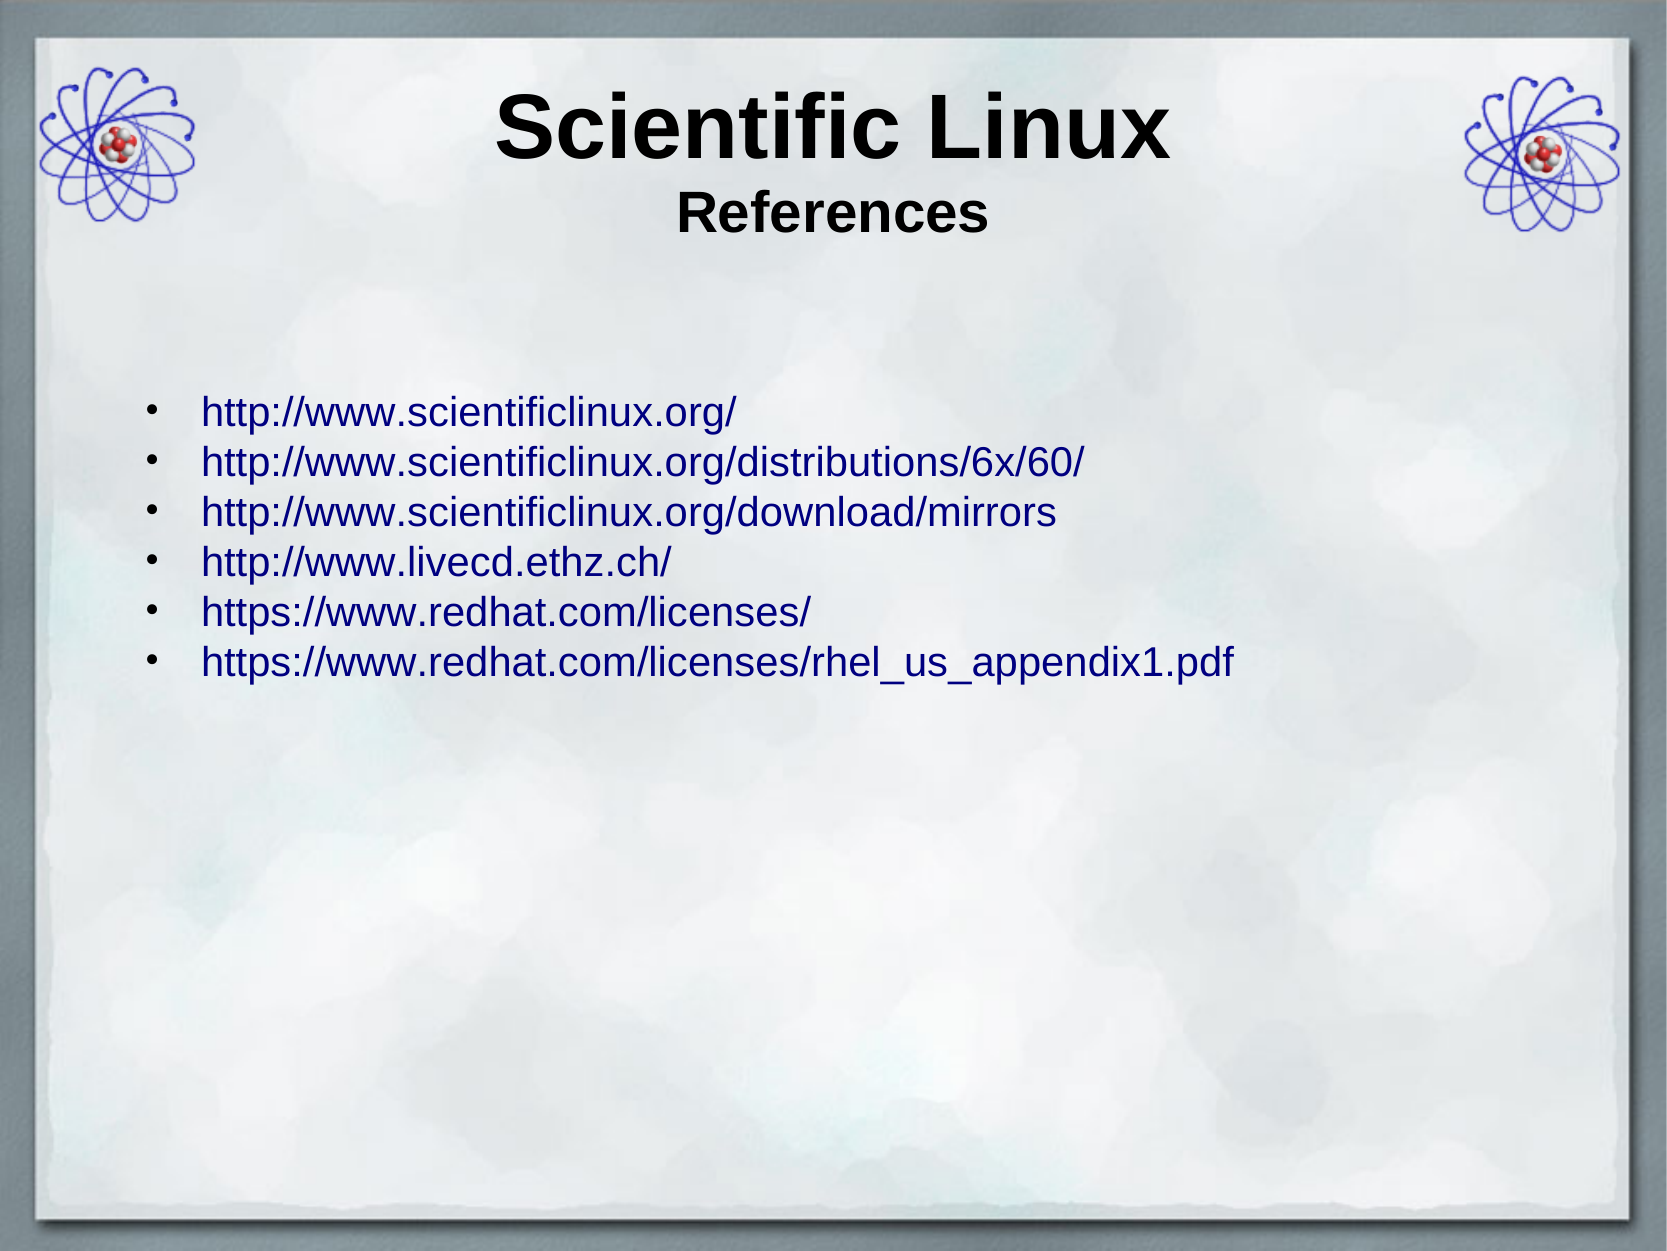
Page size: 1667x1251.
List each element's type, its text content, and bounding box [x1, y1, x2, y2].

text_box http://www.scientificlinux.org/ http://www.scientificlinux.org/distributions/6x/60/ http://www.scientificlinux.org/download/mirrors http://www.livecd.ethz.ch/ https://www.redhat.com/licenses/ https://www.redhat.com/licenses/rhel_us_appendix1.pdf [130, 326, 1583, 949]
title Scientific Linux References [289, 75, 1378, 246]
picture [0, 0, 1667, 1251]
